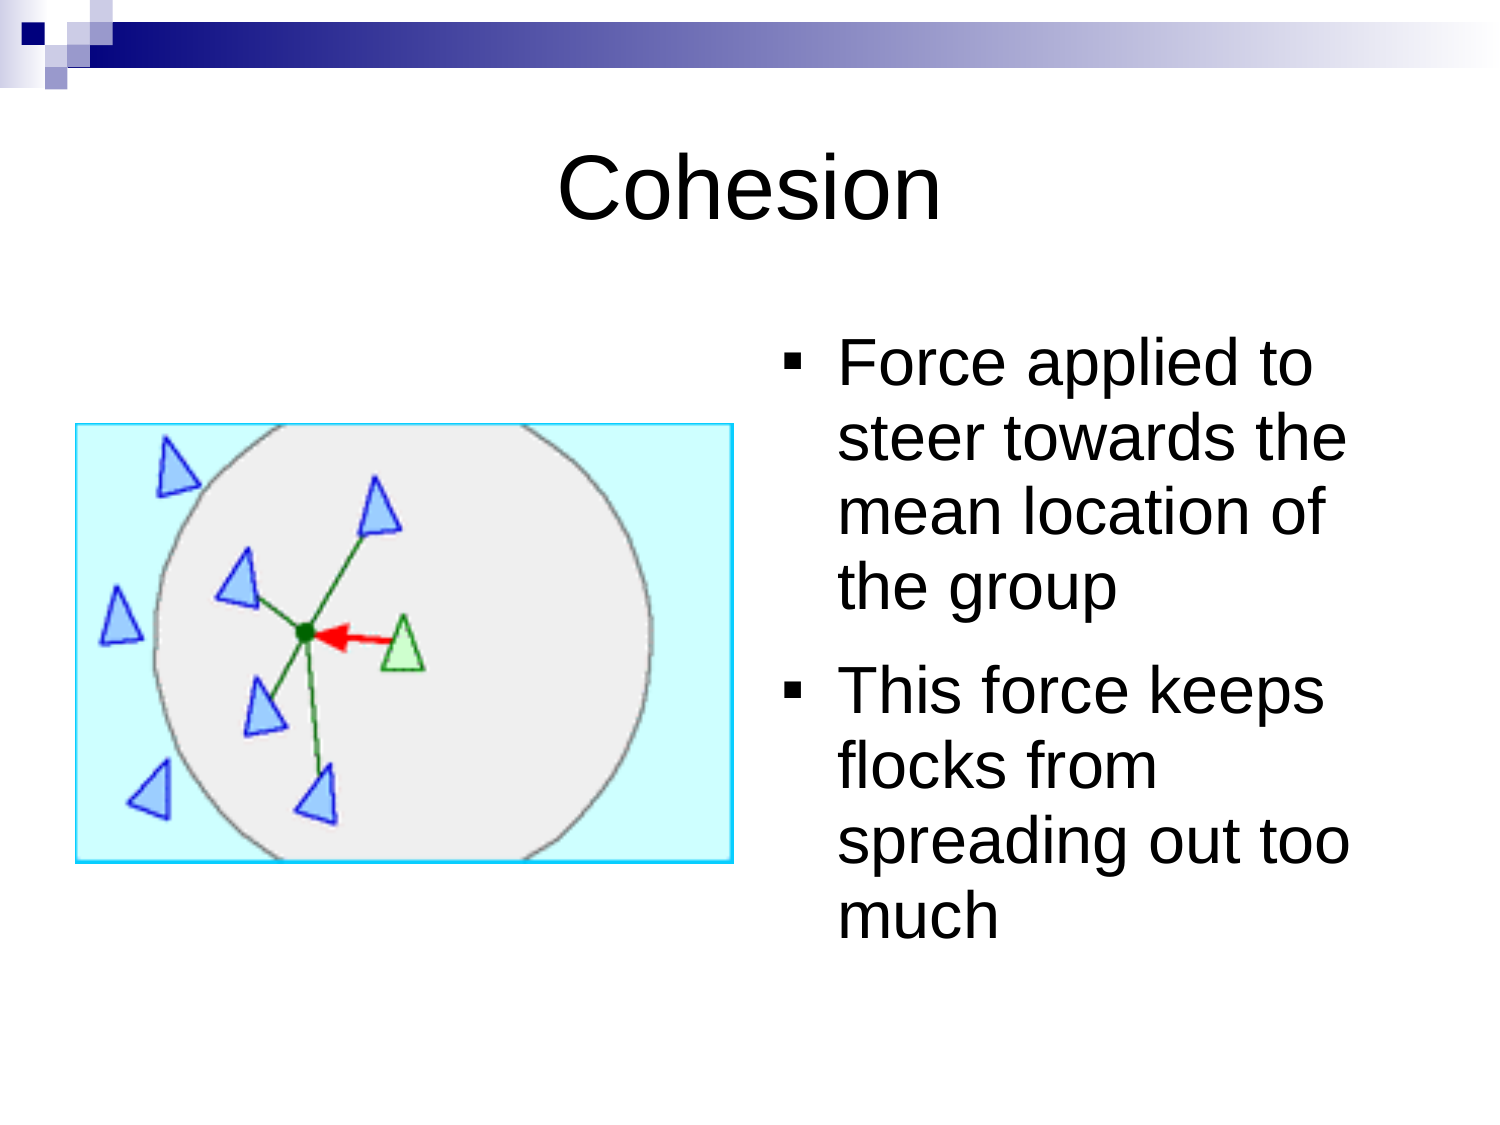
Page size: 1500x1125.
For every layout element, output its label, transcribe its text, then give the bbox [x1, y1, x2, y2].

list Force applied to steer towards the mean location of the group This force keeps flocks from spreading out too much [766, 324, 1426, 963]
picture [77, 425, 730, 860]
title Cohesion [75, 75, 1425, 300]
